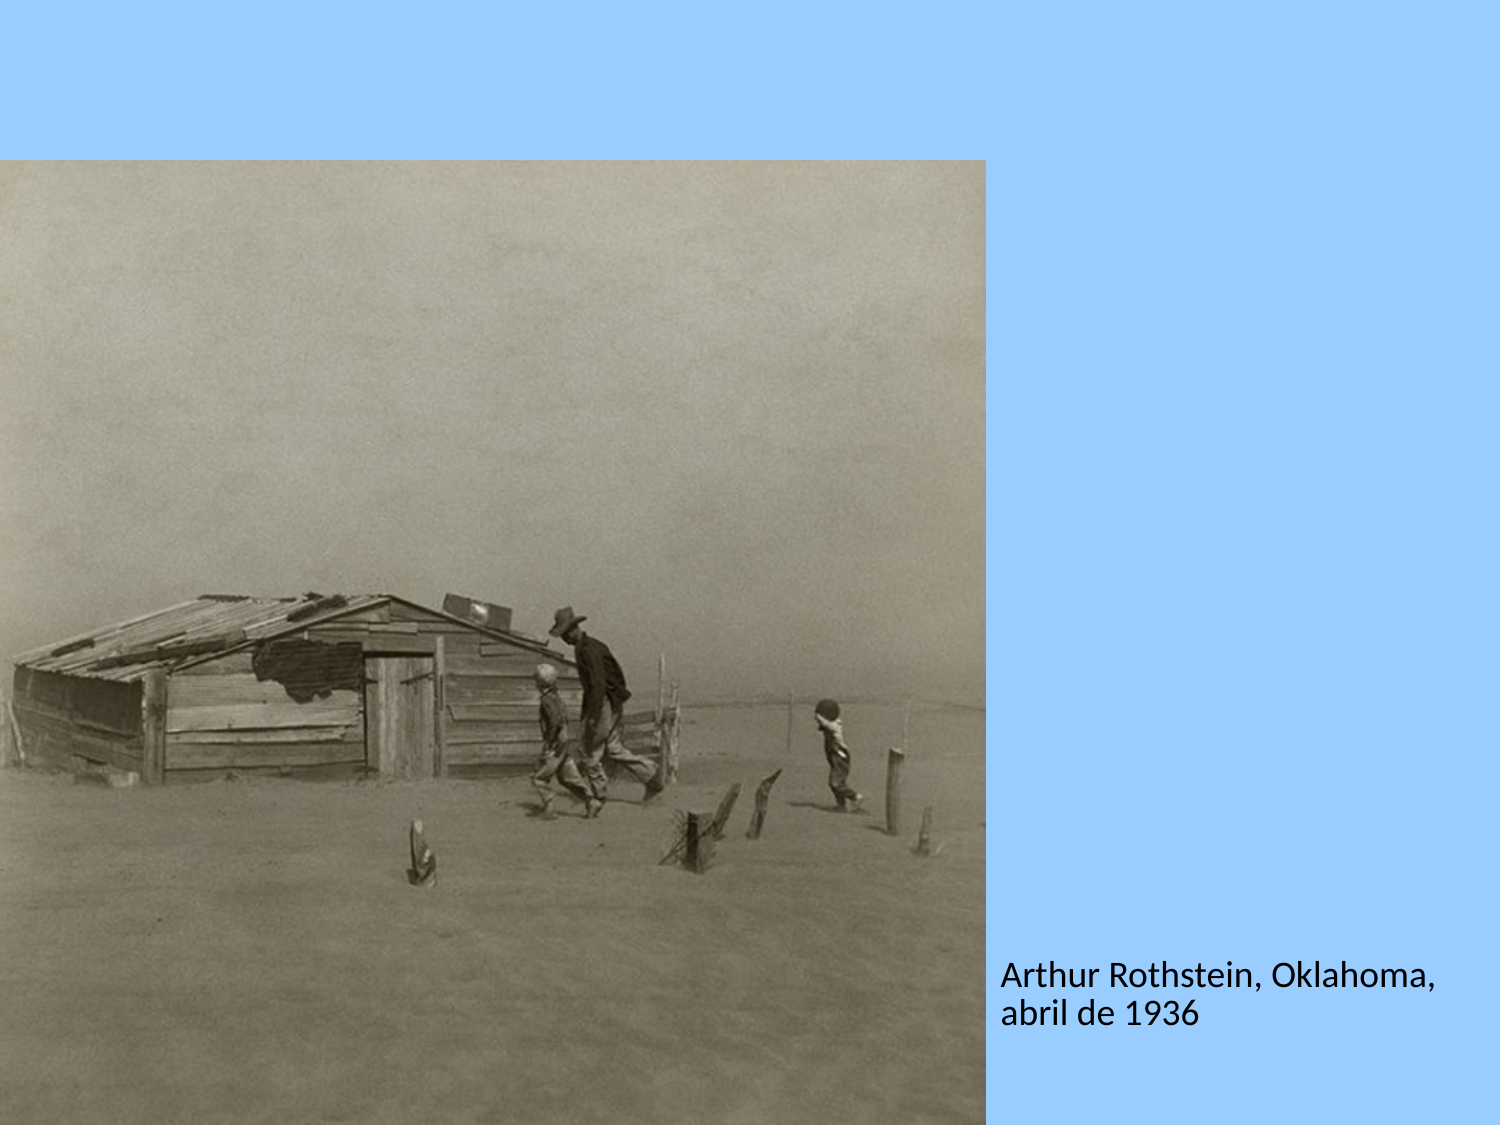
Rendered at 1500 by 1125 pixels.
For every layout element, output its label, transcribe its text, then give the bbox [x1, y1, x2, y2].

picture [0, 160, 986, 1125]
text_box Arthur Rothstein, Oklahoma, abril de 1936 [985, 951, 1500, 1057]
